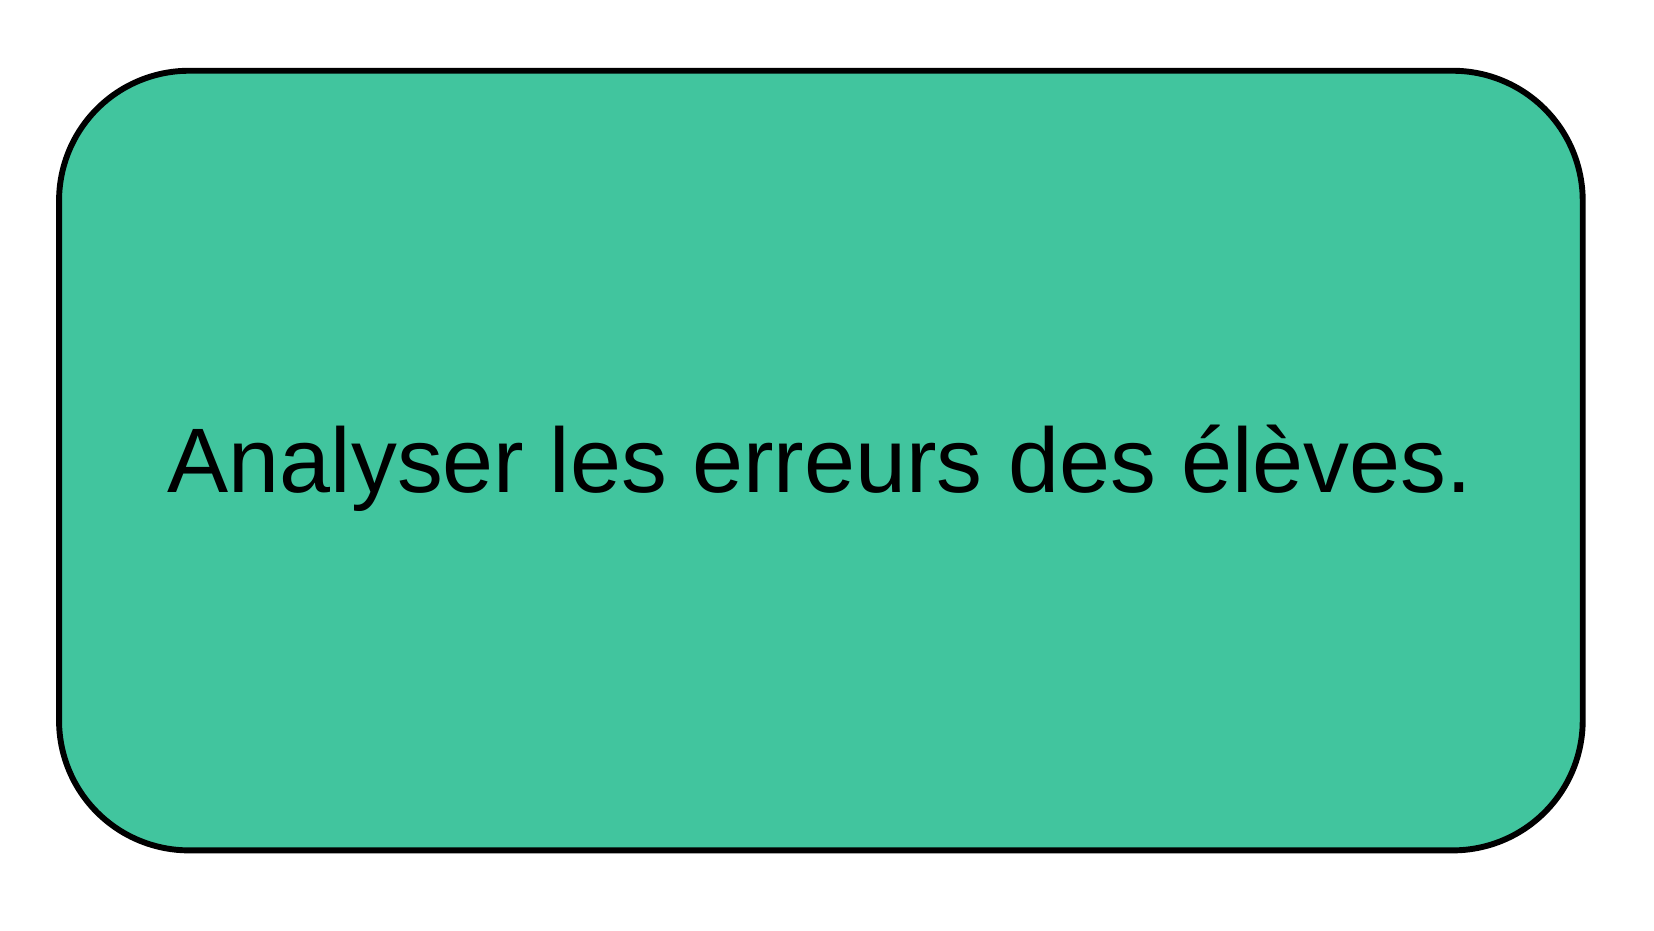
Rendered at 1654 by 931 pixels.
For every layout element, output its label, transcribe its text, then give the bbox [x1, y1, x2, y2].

text_box Analyser les erreurs des élèves. [59, 70, 1583, 851]
